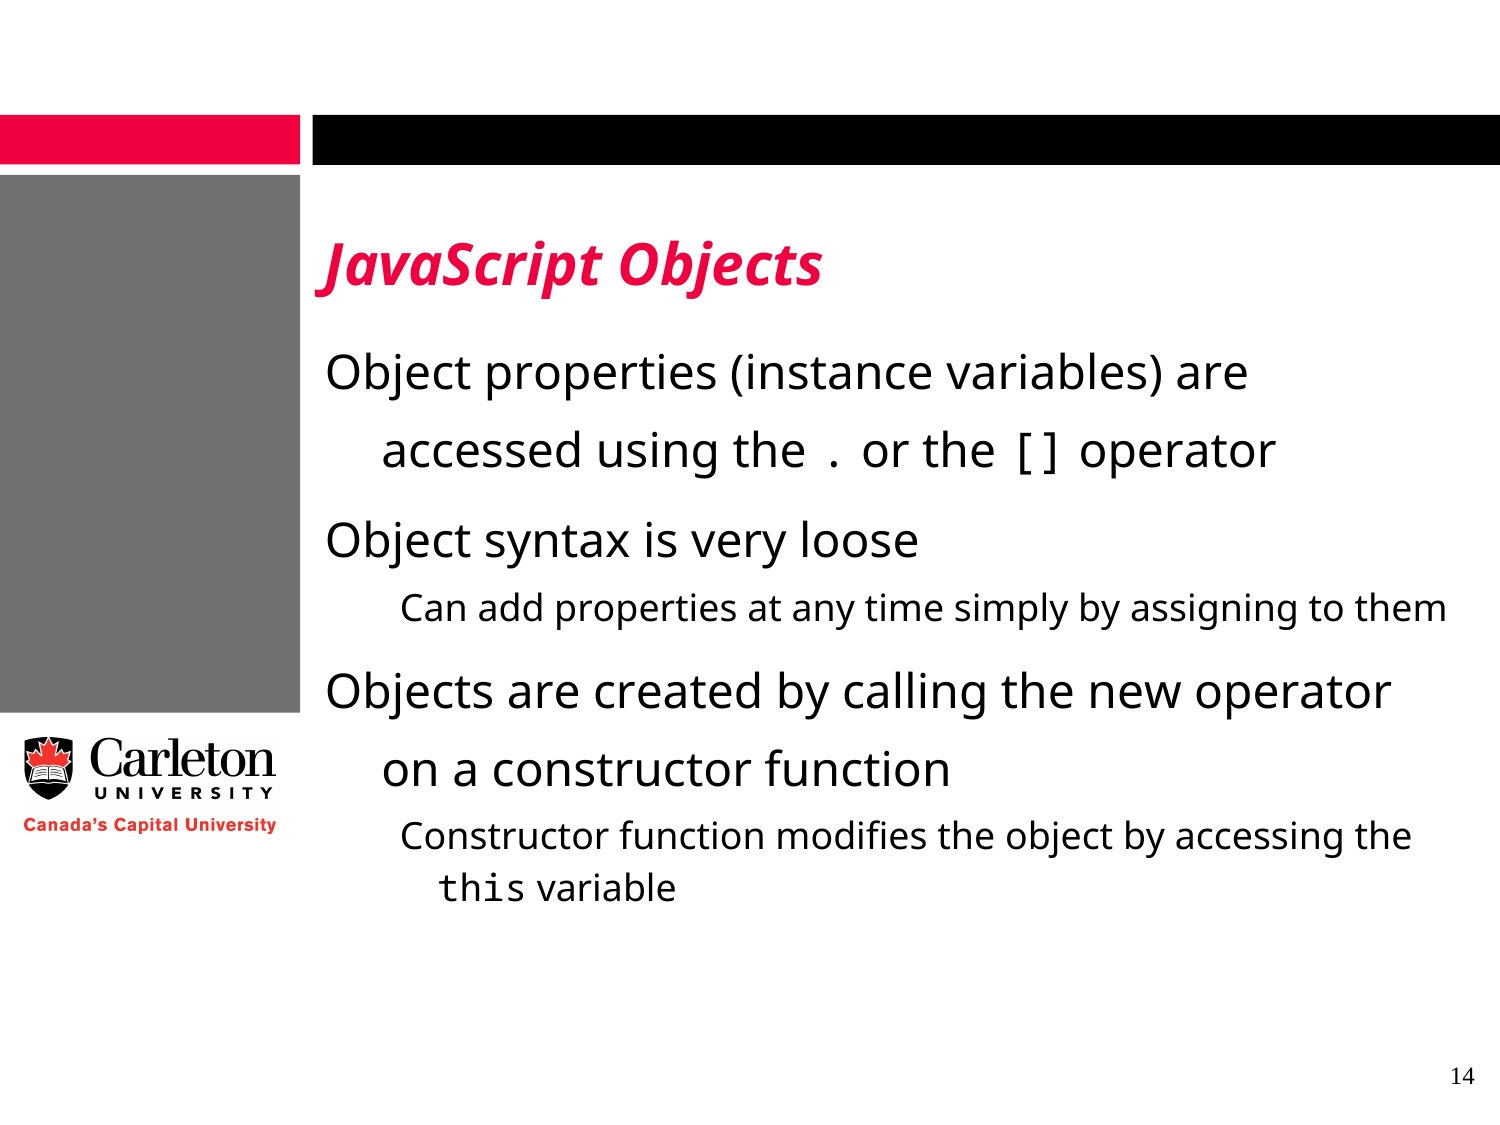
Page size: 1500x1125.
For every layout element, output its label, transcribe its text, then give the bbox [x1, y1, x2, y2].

list Object properties (instance variables) are accessed using the . or the [] operator Object syntax is very loose Can add properties at any time simply by assigning to them Objects are created by calling the new operator on a constructor function Constructor function modifies the object by accessing the this variable [324, 324, 1450, 1036]
picture [24, 737, 276, 834]
title JavaScript Objects [324, 194, 1450, 324]
